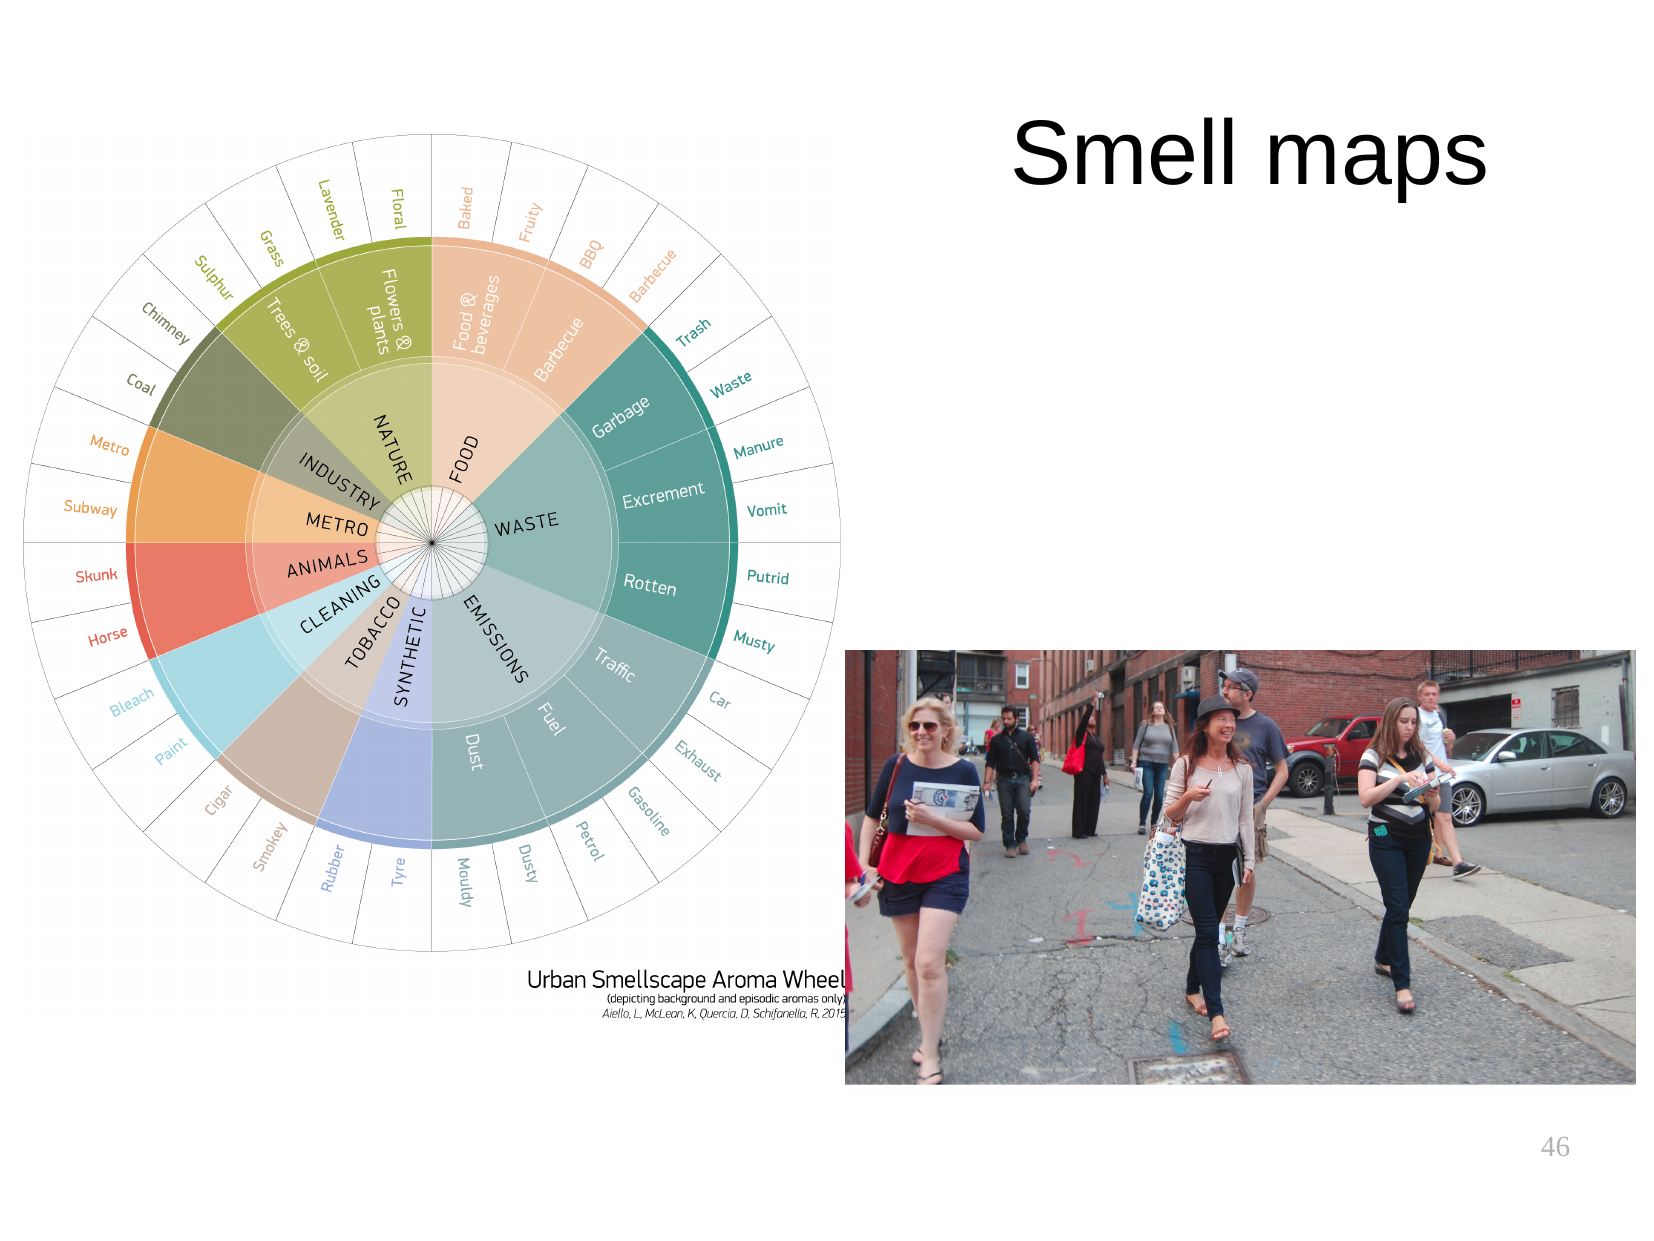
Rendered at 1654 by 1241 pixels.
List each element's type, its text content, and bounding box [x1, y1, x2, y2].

picture [23, 134, 1636, 1096]
title Smell maps [930, 49, 1571, 257]
